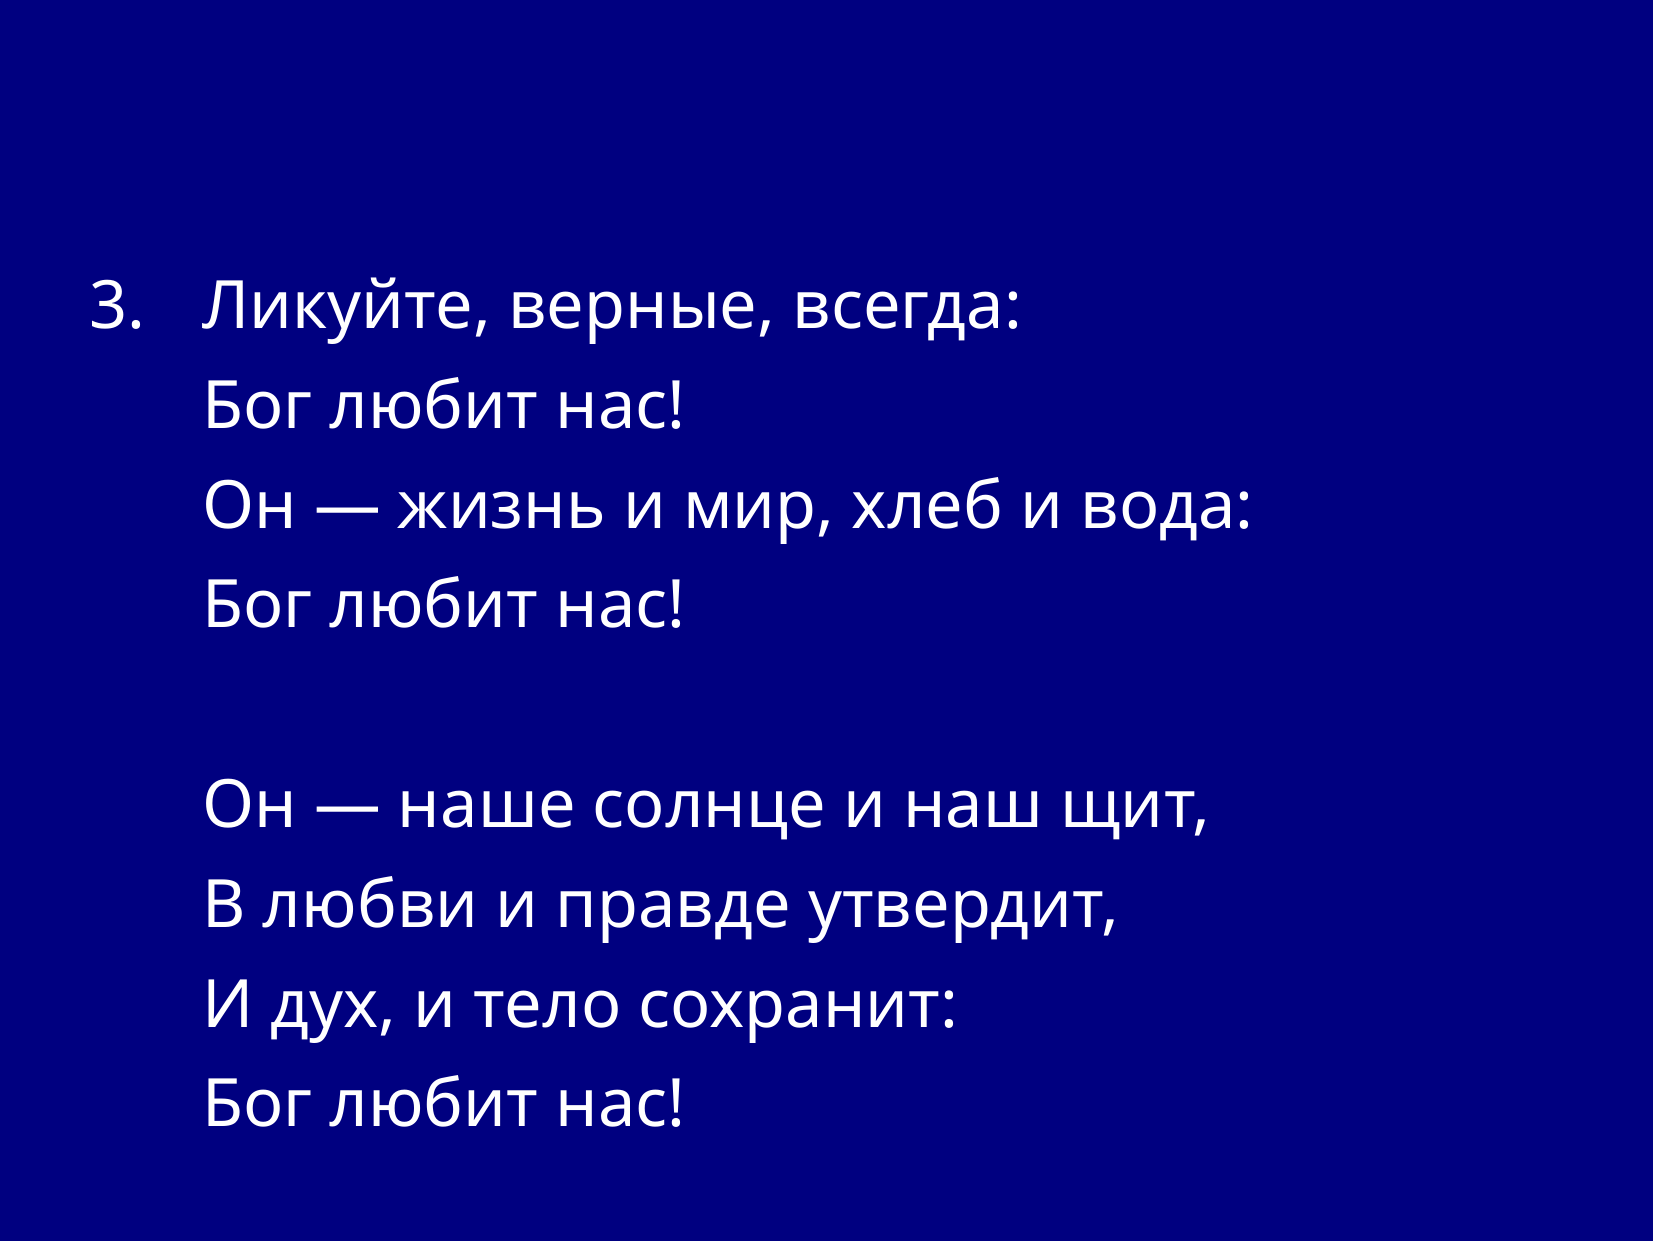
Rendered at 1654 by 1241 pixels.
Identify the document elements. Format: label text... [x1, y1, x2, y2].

text_box 3. Ликуйте, верные, всегда: Бог любит нас! Он — жизнь и мир, хлеб и вода: Бог любит нас! Он — наше солнце и наш щит, В любви и правде утвердит, И дух, и тело сохранит: Бог любит нас! [75, 150, 1576, 1163]
